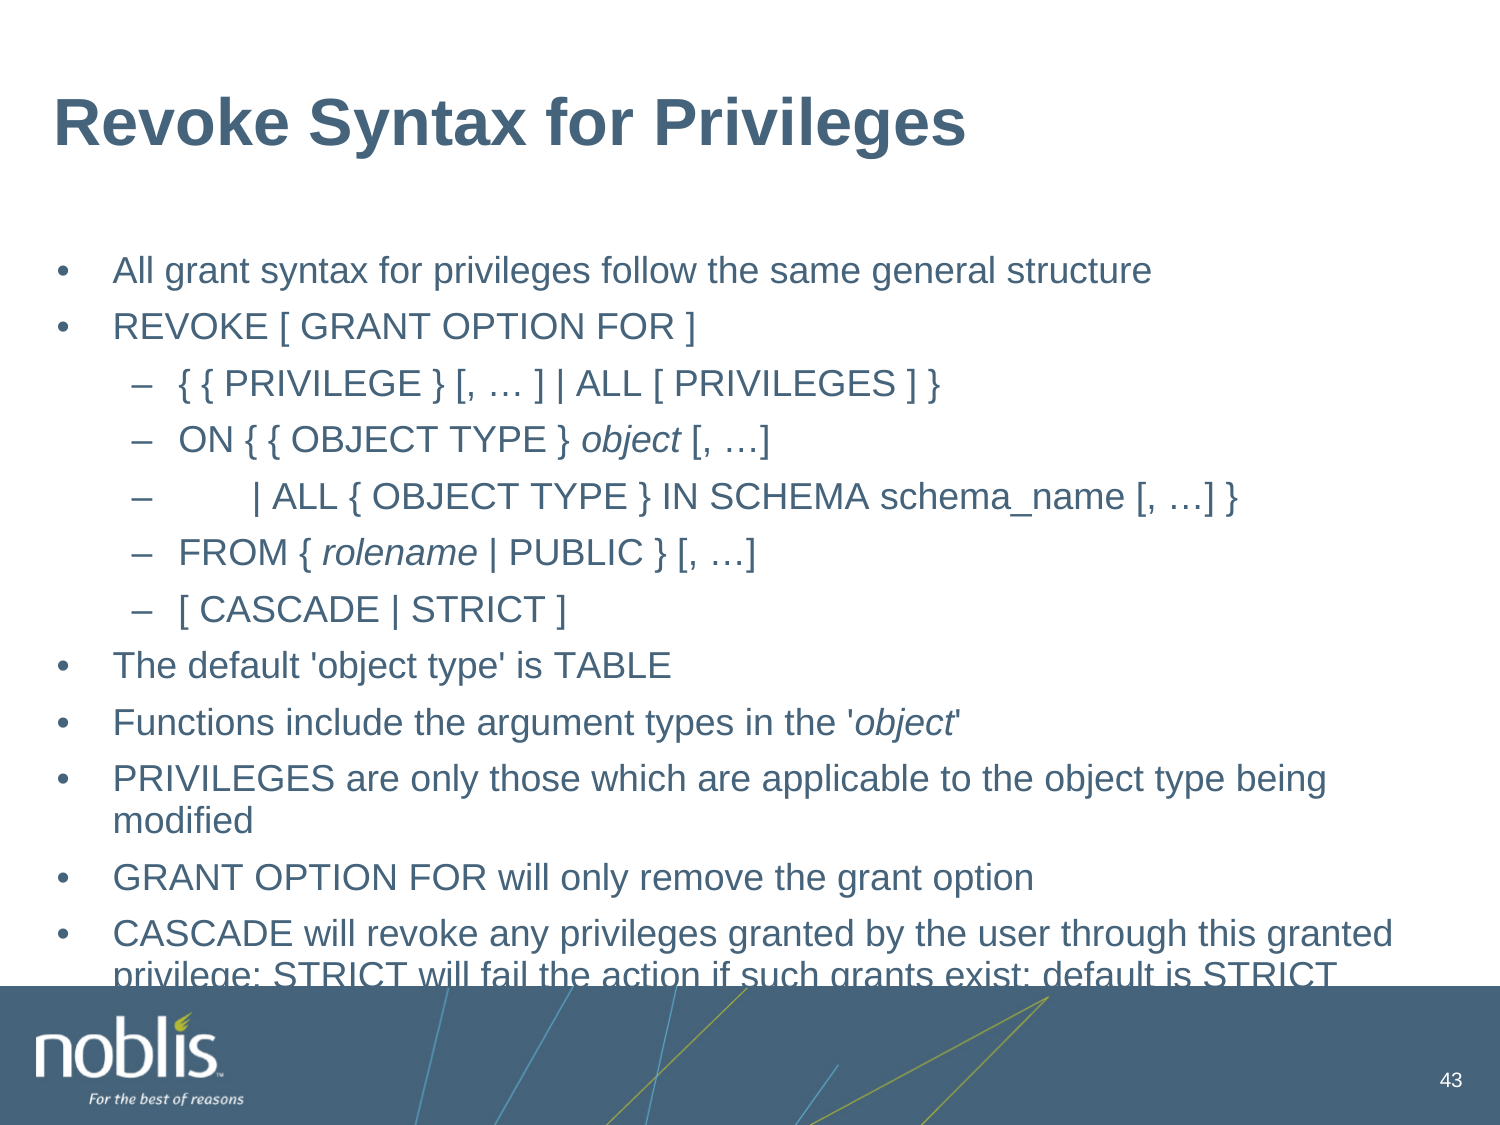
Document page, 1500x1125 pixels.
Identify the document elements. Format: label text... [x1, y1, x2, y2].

picture [0, 986, 1500, 1125]
title Revoke Syntax for Privileges [53, 38, 1438, 211]
list All grant syntax for privileges follow the same general structure REVOKE [ GRANT OPTION FOR ] { { PRIVILEGE } [, … ] | ALL [ PRIVILEGES ] } ON { { OBJECT TYPE } object [, …] | ALL { OBJECT TYPE } IN SCHEMA schema_name [, …] } FROM { rolename | PUBLIC } [, …] [ CASCADE | STRICT ] The default 'object type' is TABLE Functions include the argument types in the 'object' PRIVILEGES are only those which are applicable to the object type being modified GRANT OPTION FOR will only remove the grant option CASCADE will revoke any privileges granted by the user through this granted privilege; STRICT will fail the action if such grants exist; default is STRICT [56, 249, 1433, 997]
